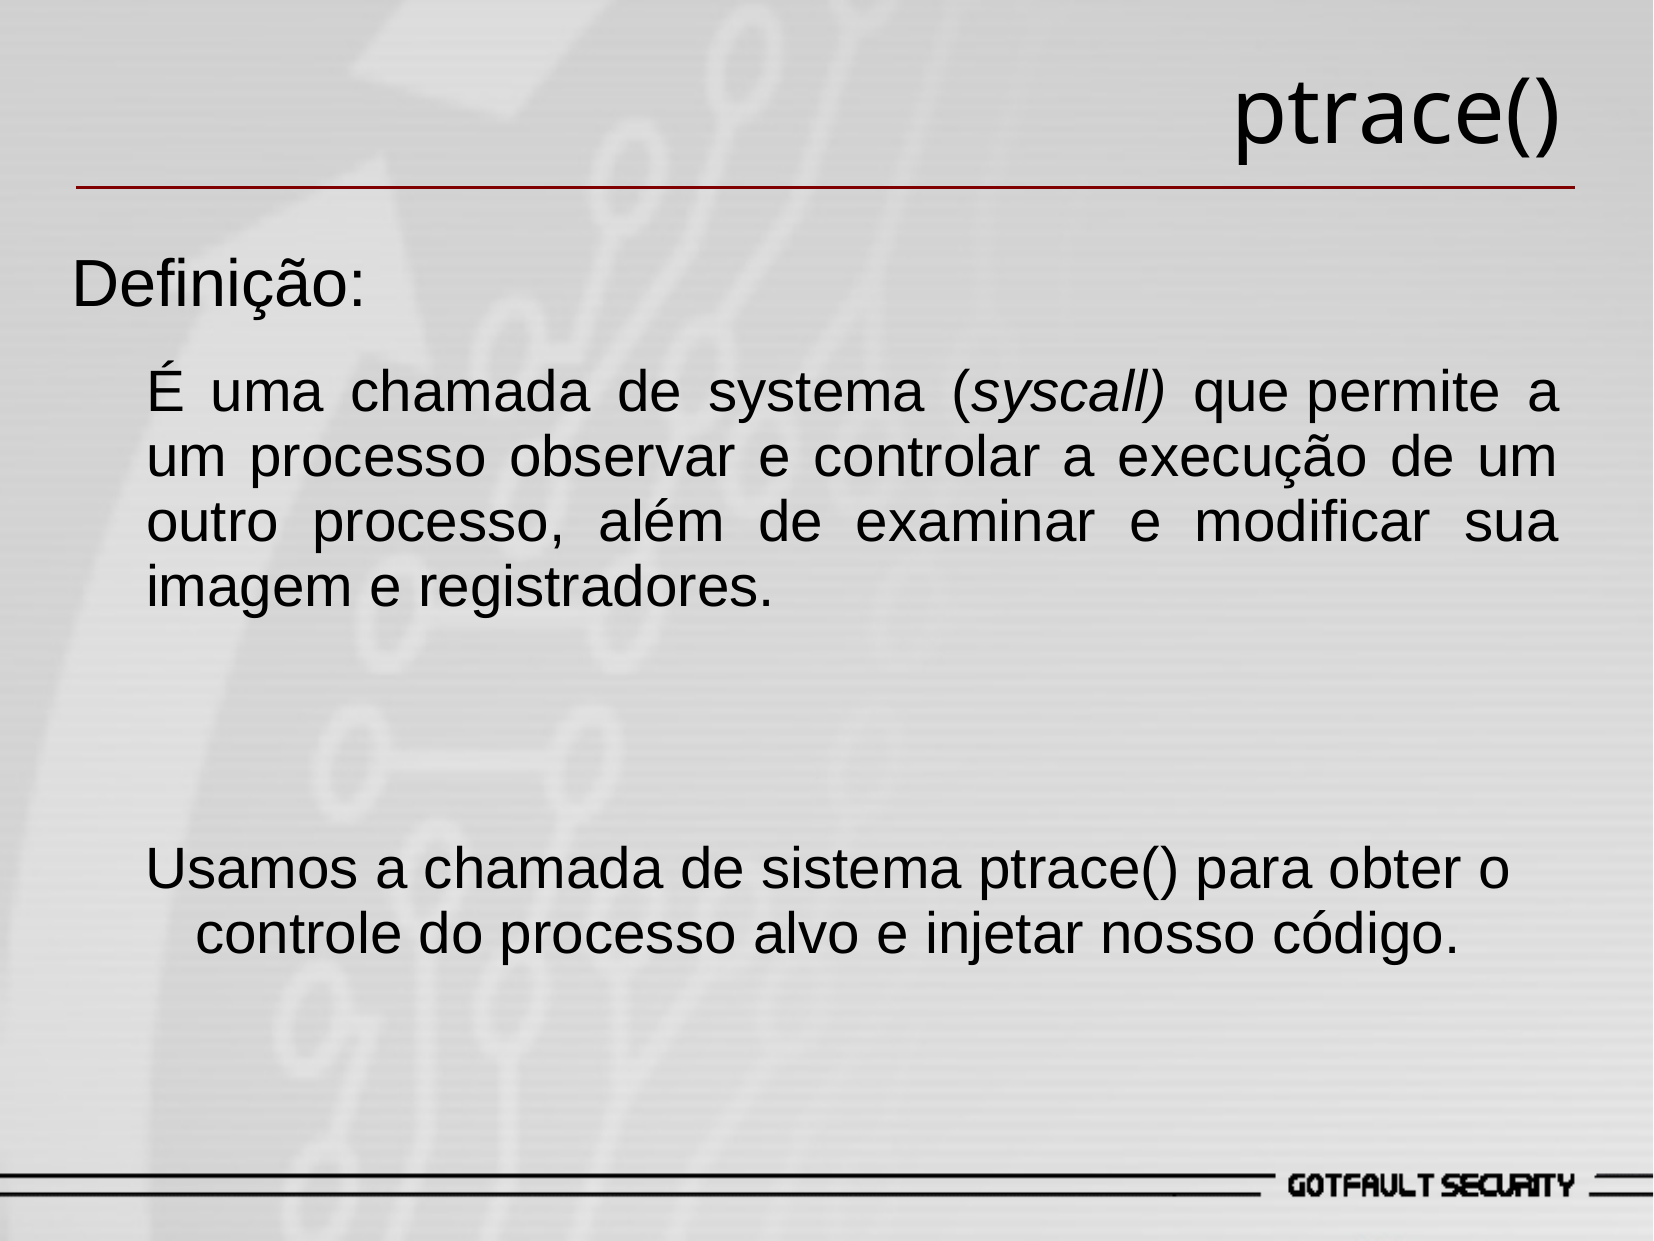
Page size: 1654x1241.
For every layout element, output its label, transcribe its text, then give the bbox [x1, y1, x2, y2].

picture [0, 0, 1654, 1241]
text_box Definição: [56, 238, 694, 337]
text_box É uma chamada de systema (syscall) que permite a um processo observar e controlar a execução de um outro processo, além de examinar e modificar sua imagem e registradores. [131, 351, 1576, 658]
text_box Usamos a chamada de sistema ptrace() para obter o controle do processo alvo e injetar nosso código. [105, 832, 1553, 984]
text_box ptrace() [75, 37, 1576, 196]
